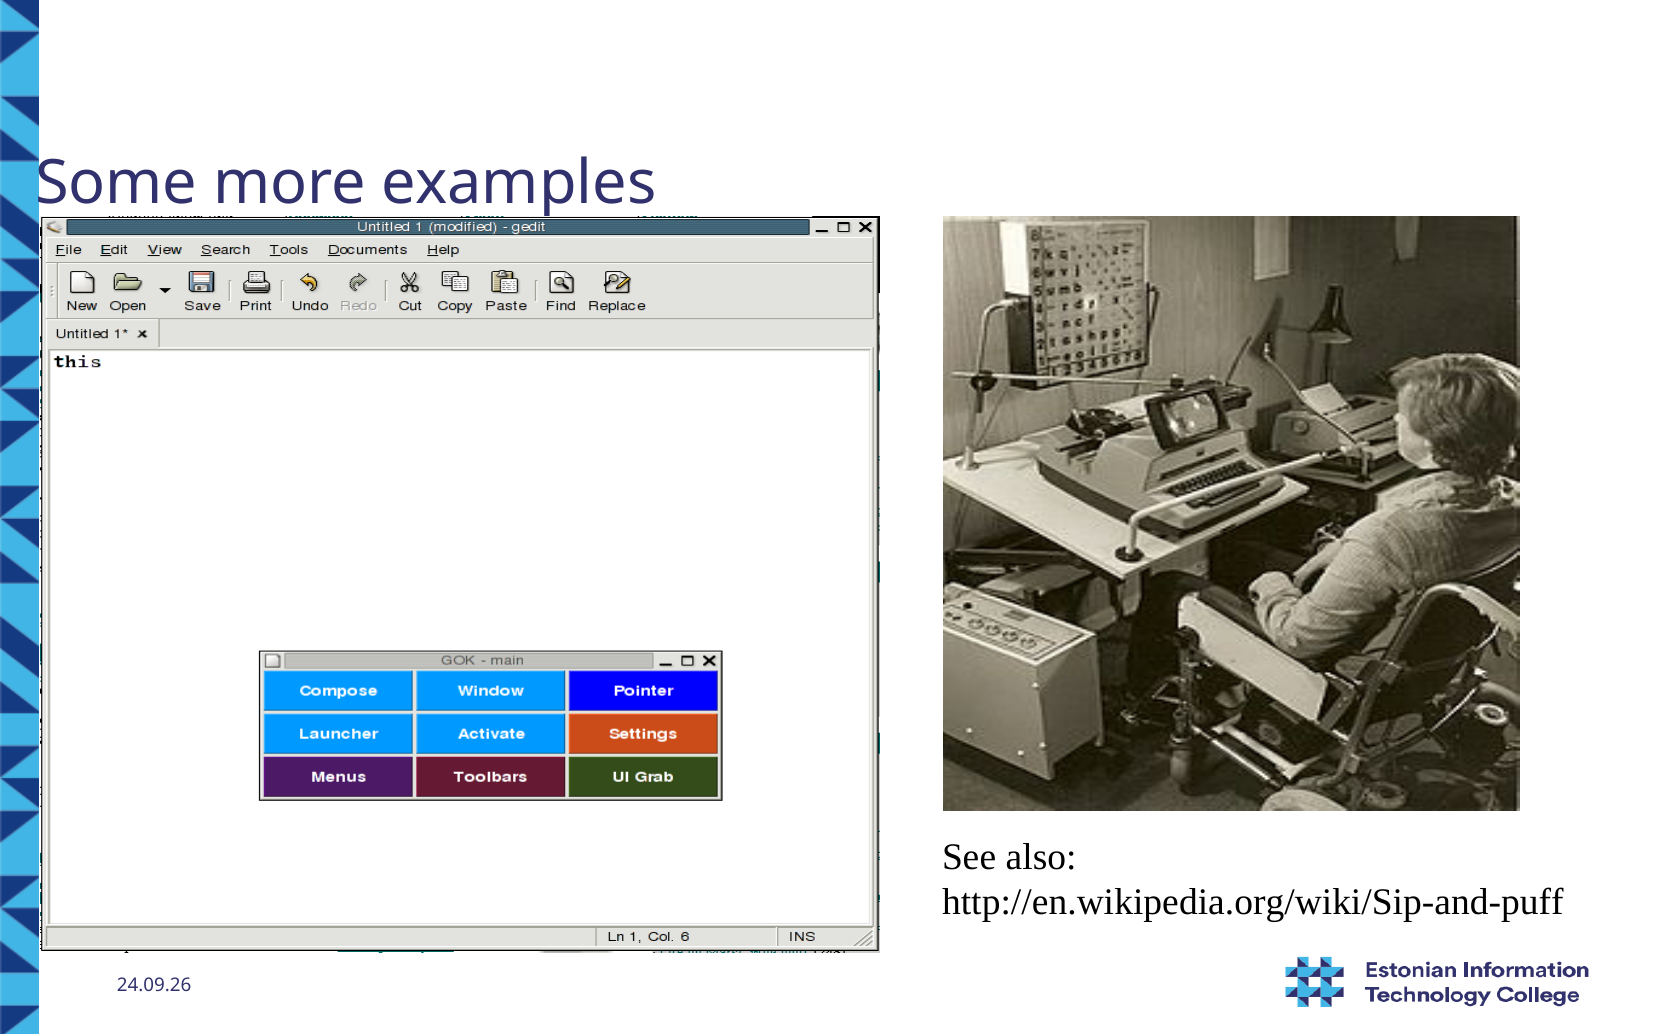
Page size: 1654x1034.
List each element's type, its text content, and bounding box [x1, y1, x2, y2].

title Some more examples [35, 93, 1171, 267]
picture [40, 216, 880, 953]
text_box See also: http://en.wikipedia.org/wiki/Sip-and-puff [942, 833, 1654, 920]
picture [943, 216, 1520, 811]
